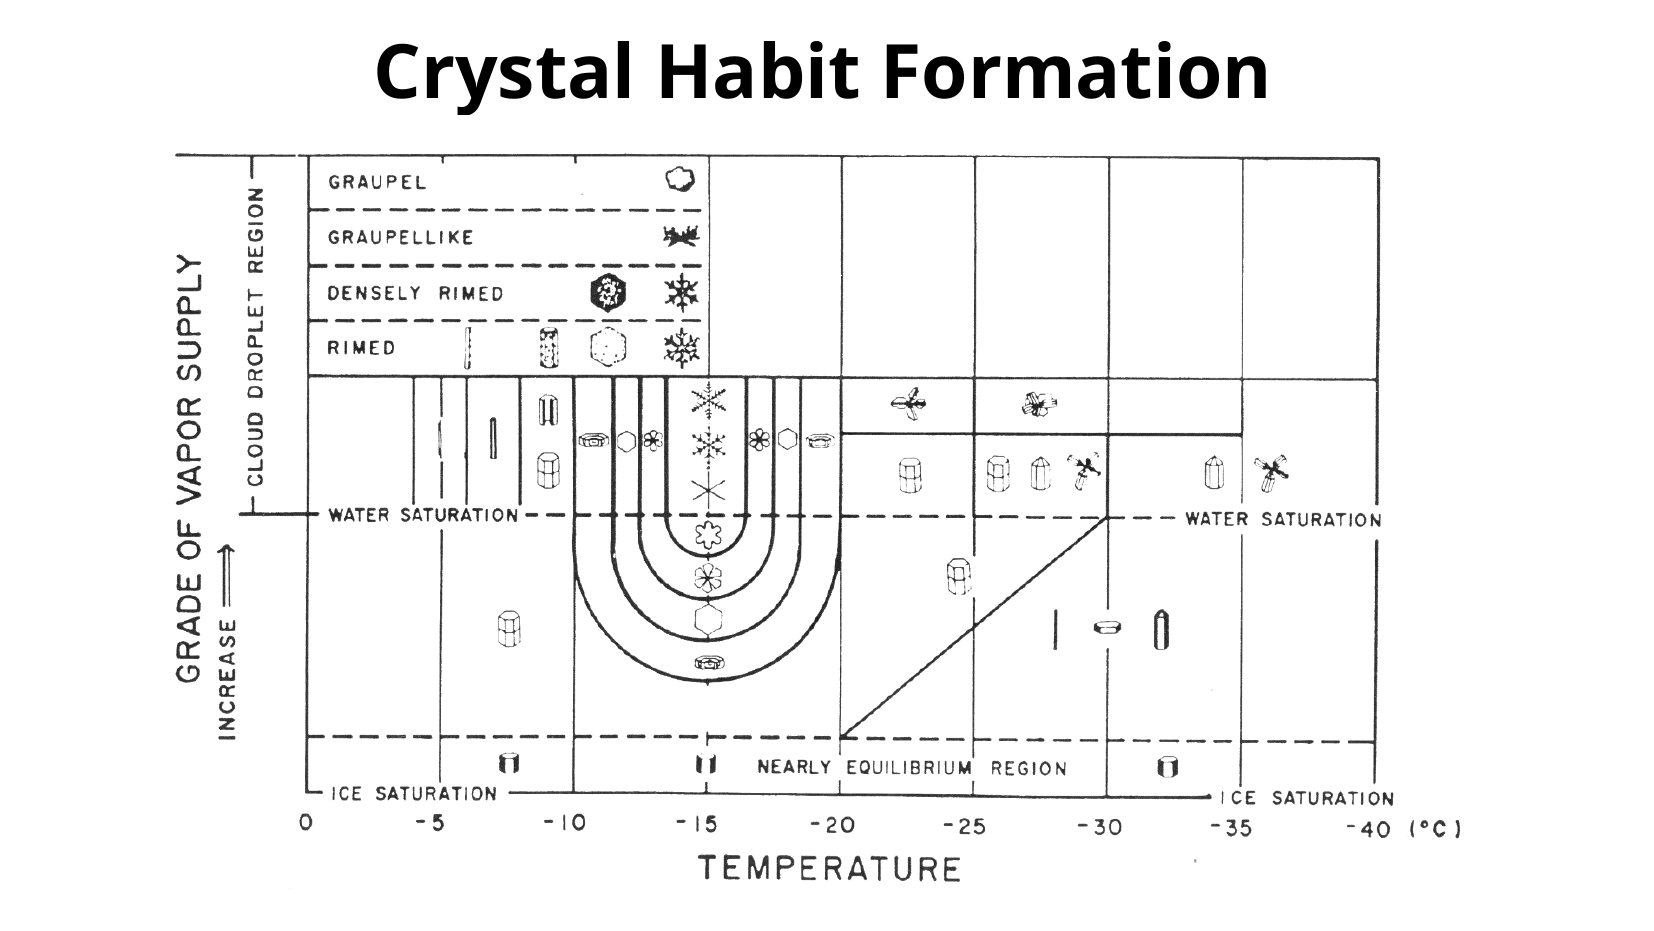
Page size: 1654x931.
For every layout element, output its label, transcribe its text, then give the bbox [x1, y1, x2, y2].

title Crystal Habit Formation [0, 17, 1651, 119]
picture [124, 115, 1525, 898]
